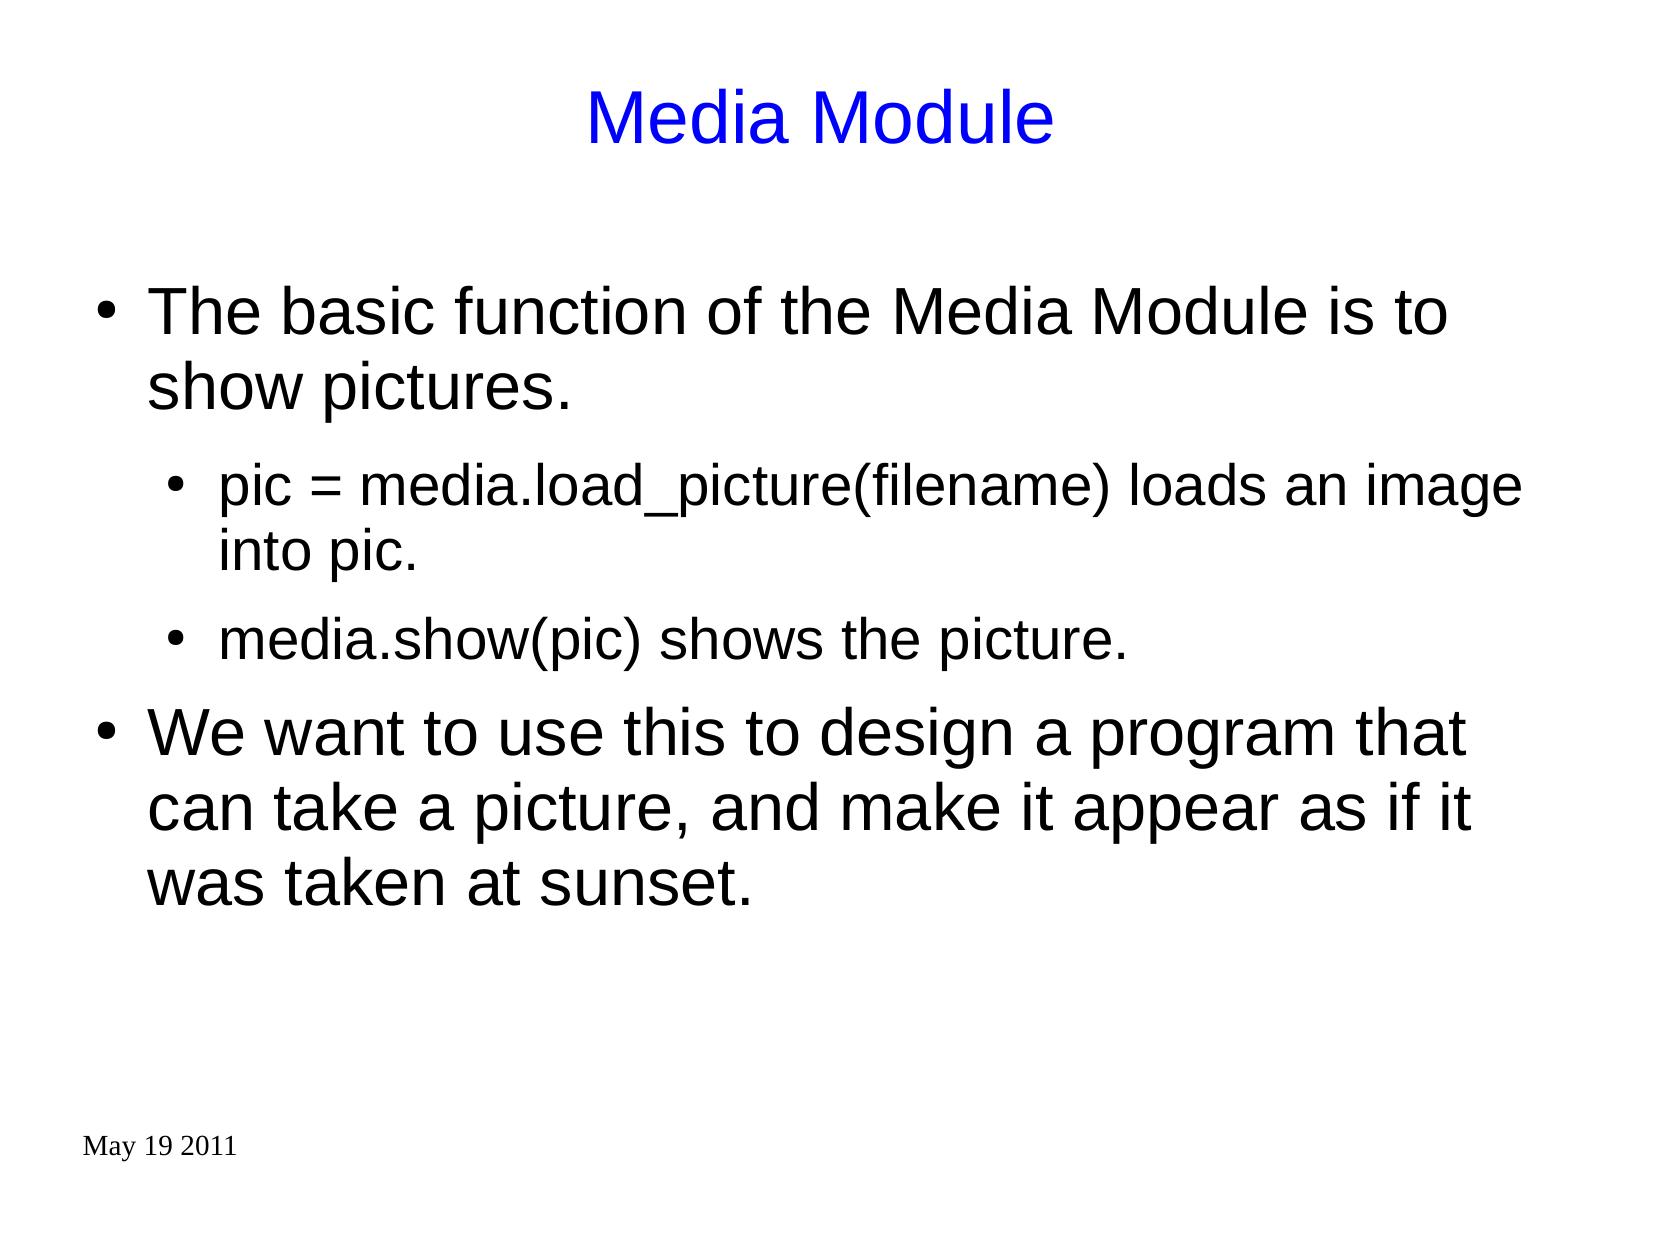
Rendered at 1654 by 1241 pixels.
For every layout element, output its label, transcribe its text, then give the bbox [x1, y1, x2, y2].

title Media Module [76, 58, 1565, 178]
list The basic function of the Media Module is to show pictures. pic = media.load_picture(filename) loads an image into pic. media.show(pic) shows the picture. We want to use this to design a program that can take a picture, and make it appear as if it was taken at sunset. [76, 274, 1565, 1093]
